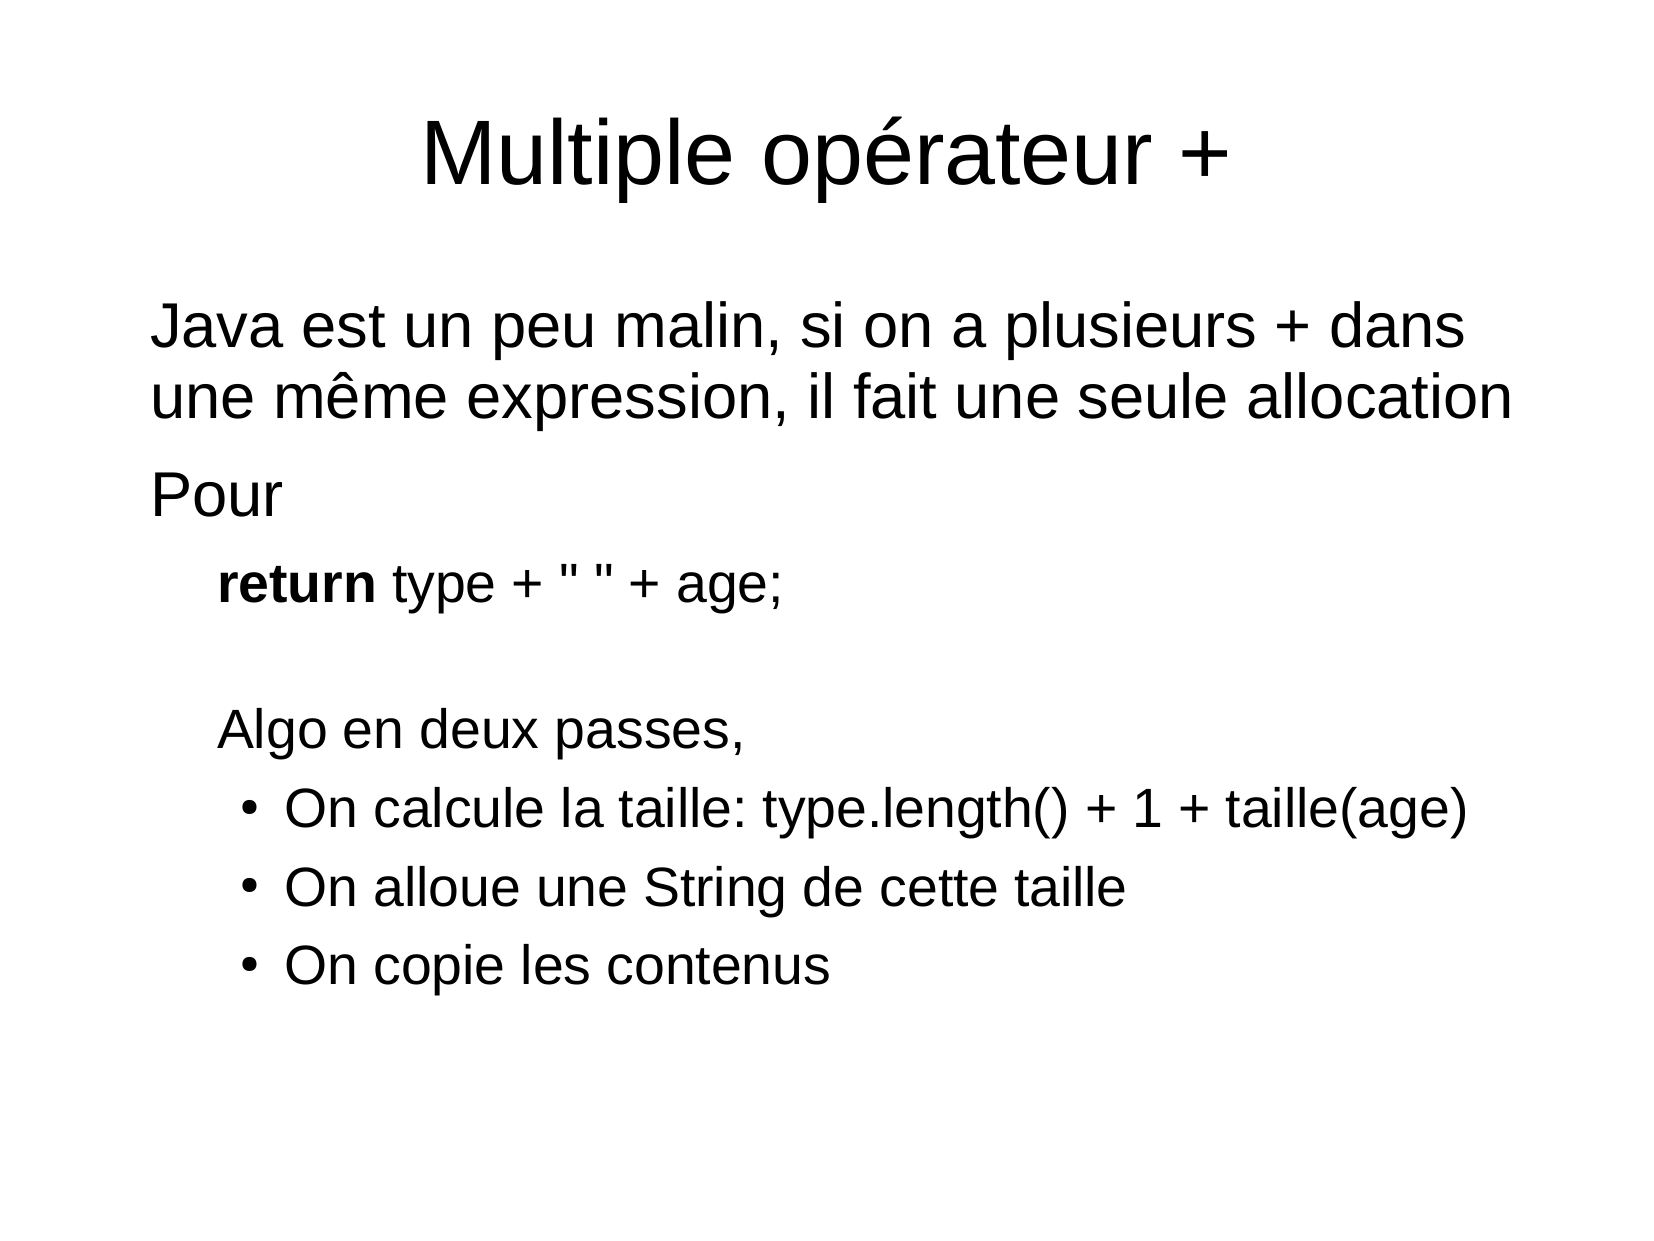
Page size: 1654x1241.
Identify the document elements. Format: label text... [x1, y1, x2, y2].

list Java est un peu malin, si on a plusieurs + dans une même expression, il fait une seule allocation Pour return type + " " + age; Algo en deux passes, On calcule la taille: type.length() + 1 + taille(age) On alloue une String de cette taille On copie les contenus [82, 290, 1571, 1010]
title Multiple opérateur + [82, 49, 1571, 257]
